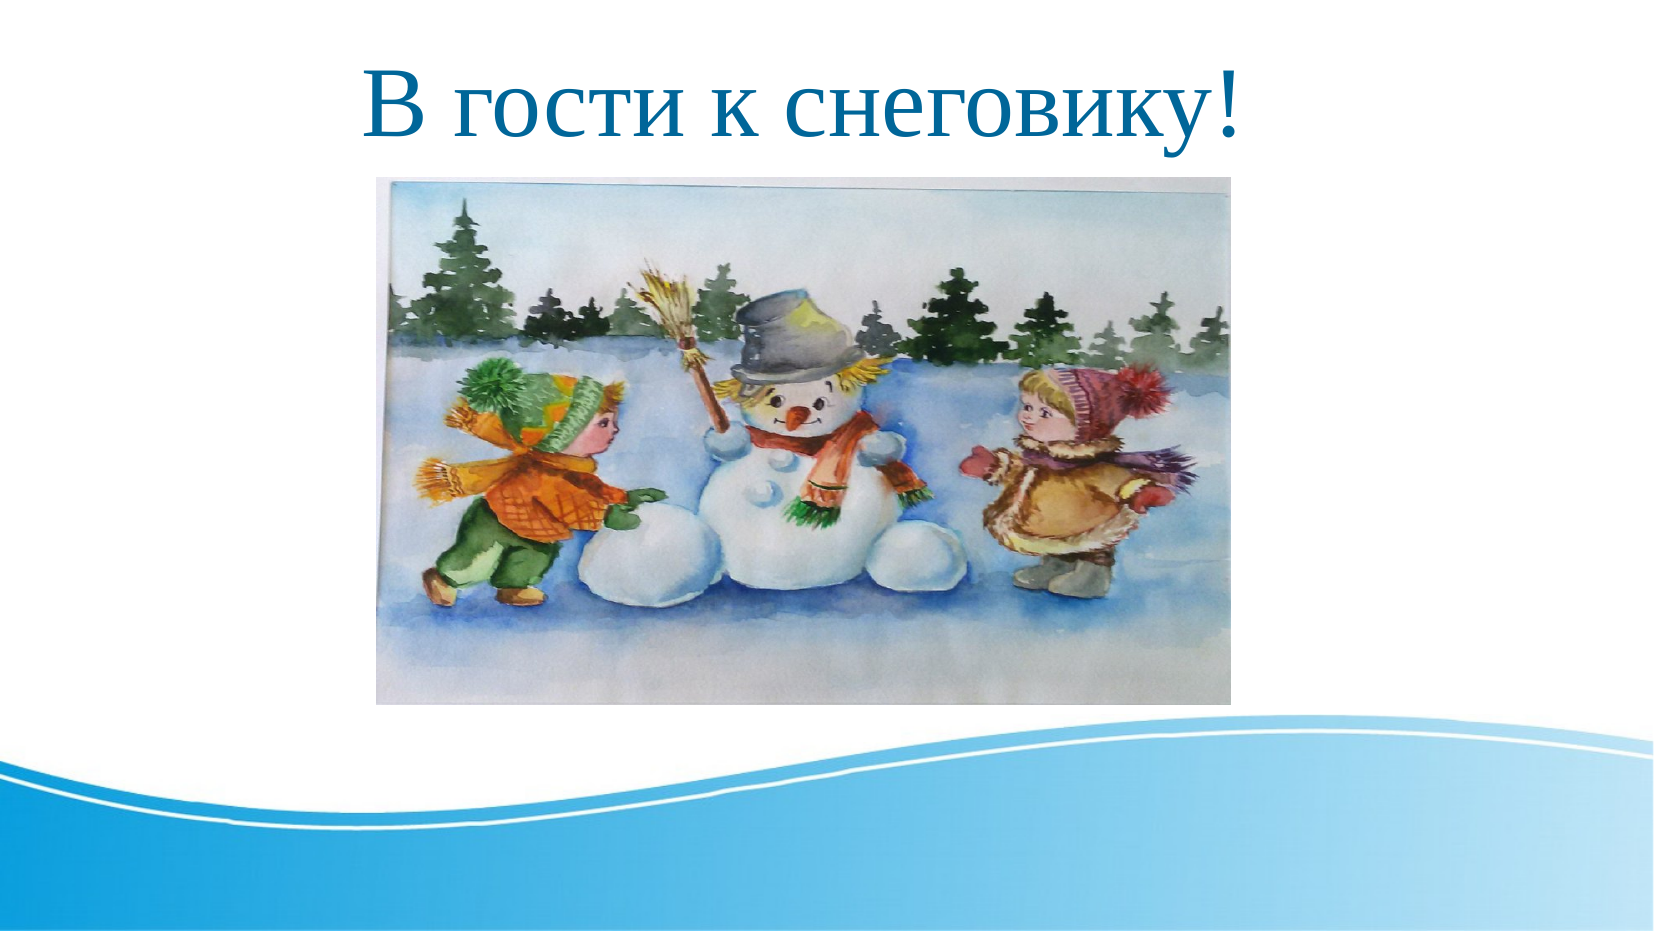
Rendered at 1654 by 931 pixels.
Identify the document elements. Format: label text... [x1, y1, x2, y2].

picture [0, 714, 1654, 931]
picture [376, 177, 1231, 706]
title В гости к снеговику! [60, 24, 1549, 181]
